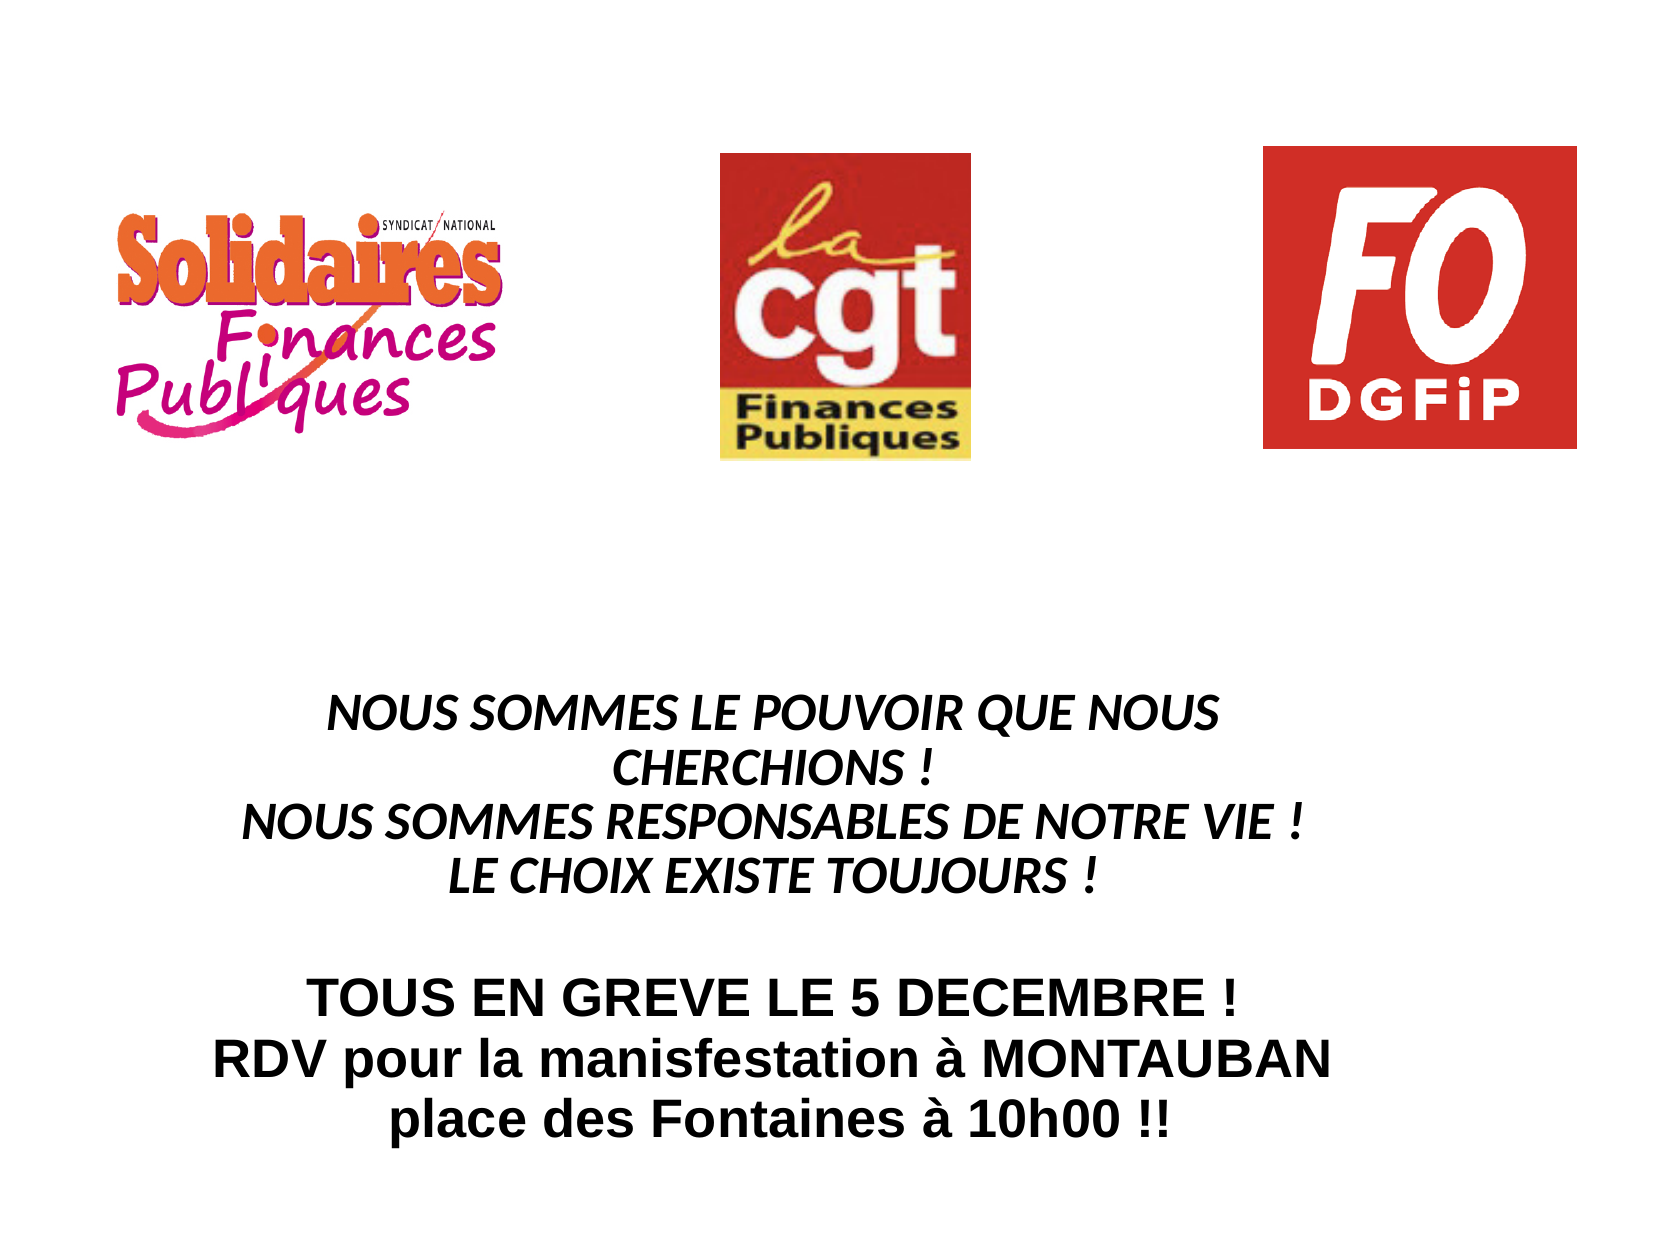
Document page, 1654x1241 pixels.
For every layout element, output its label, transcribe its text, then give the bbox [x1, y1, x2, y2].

picture [99, 203, 520, 450]
text_box NOUS SOMMES LE POUVOIR QUE NOUS CHERCHIONS ! NOUS SOMMES RESPONSABLES DE NOTRE VIE ! LE CHOIX EXISTE TOUJOURS ! TOUS EN GREVE LE 5 DECEMBRE ! RDV pour la manisfestation à MONTAUBAN place des Fontaines à 10h00 !! [177, 547, 1371, 1205]
picture [720, 153, 971, 461]
picture [1263, 146, 1577, 449]
